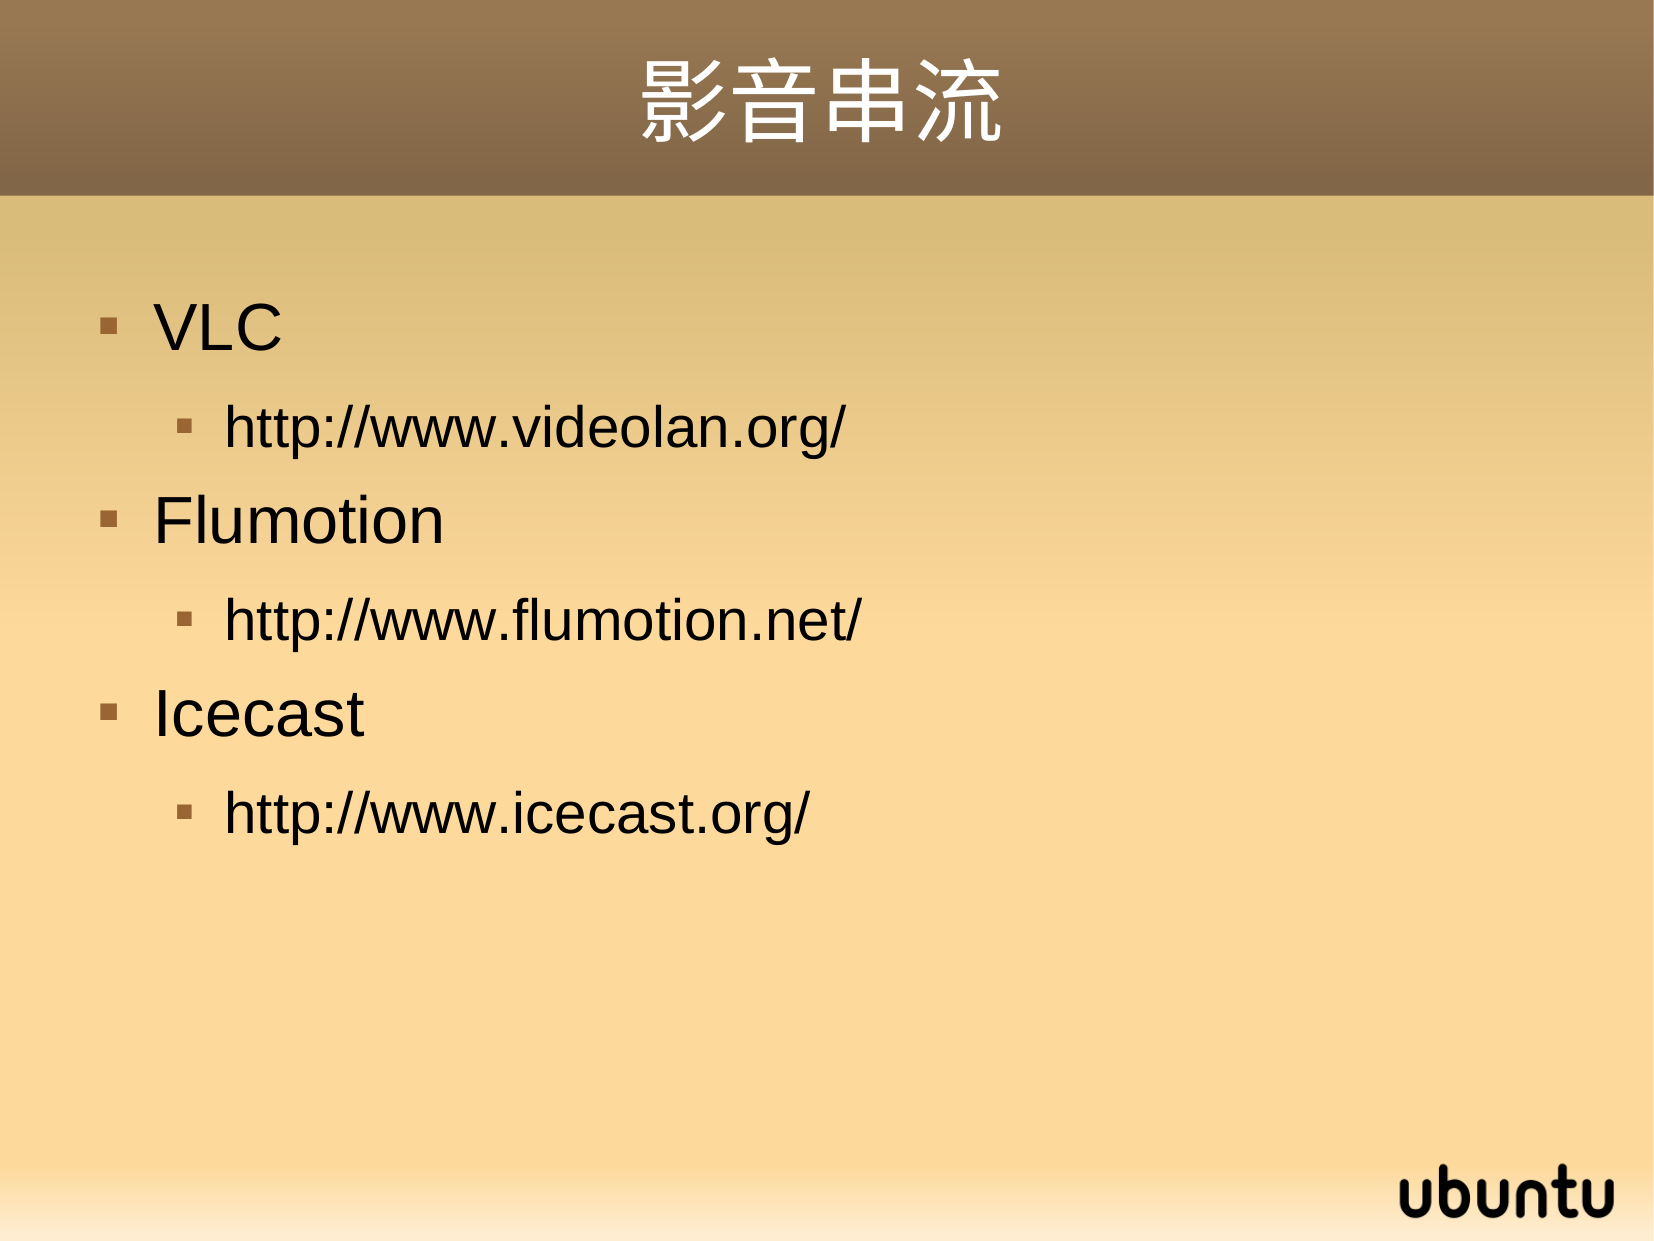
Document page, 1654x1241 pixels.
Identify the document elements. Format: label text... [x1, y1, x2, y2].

picture [0, 0, 1654, 1241]
title 影音串流 [76, 7, 1565, 200]
list VLC http://www.videolan.org/ Flumotion http://www.flumotion.net/ Icecast http://www.icecast.org/ [82, 290, 1571, 1094]
